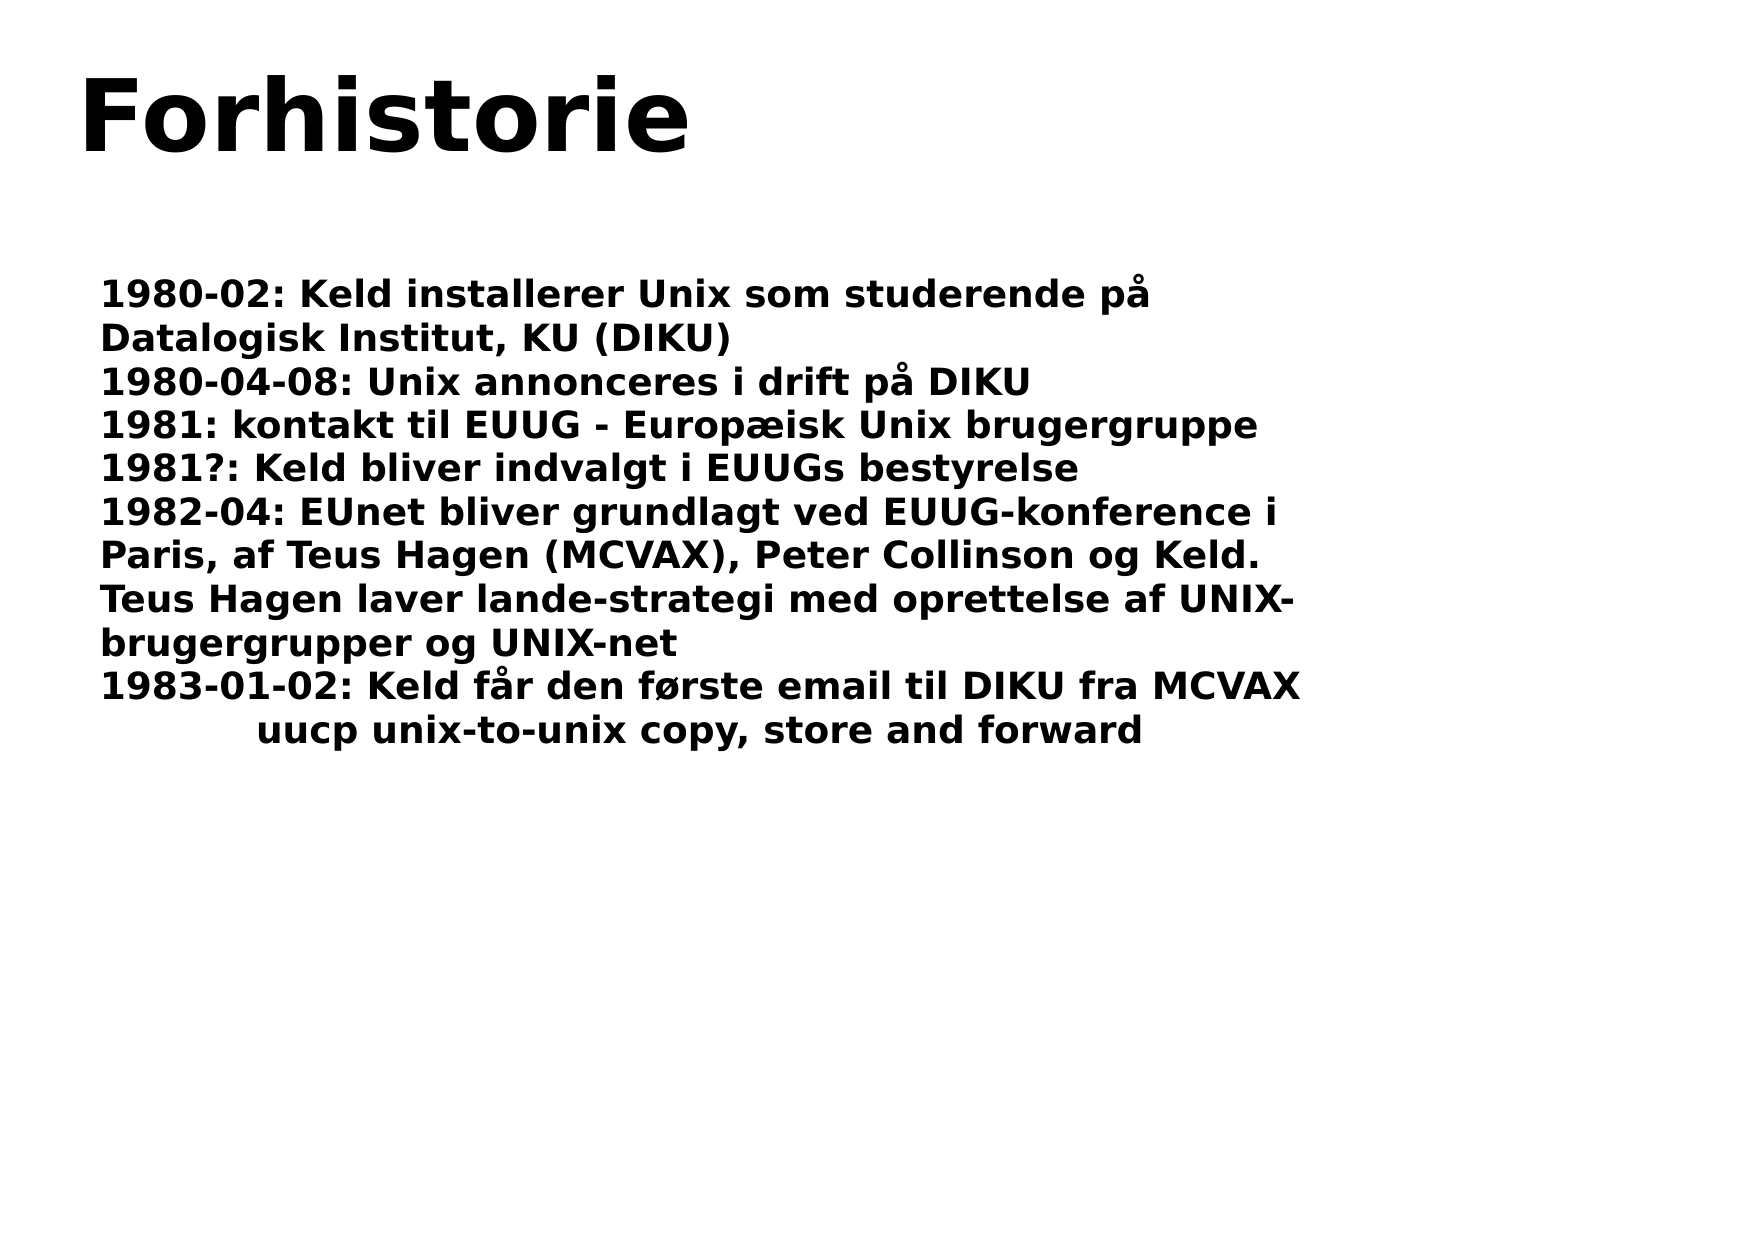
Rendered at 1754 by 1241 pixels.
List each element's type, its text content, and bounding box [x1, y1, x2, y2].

text_box Forhistorie [62, 51, 1336, 183]
text_box 1980-02: Keld installerer Unix som studerende på Datalogisk Institut, KU (DIKU) 1980-04-08: Unix annonceres i drift på DIKU 1981: kontakt til EUUG - Europæisk Unix brugergruppe 1981?: Keld bliver indvalgt i EUUGs bestyrelse 1982-04: EUnet bliver grundlagt ved EUUG-konference i Paris, af Teus Hagen (MCVAX), Peter Collinson og Keld. Teus Hagen laver lande-strategi med oprettelse af UNIX-brugergrupper og UNIX-net 1983-01-02: Keld får den første email til DIKU fra MCVAX uucp unix-to-unix copy, store and forward [85, 265, 1359, 852]
